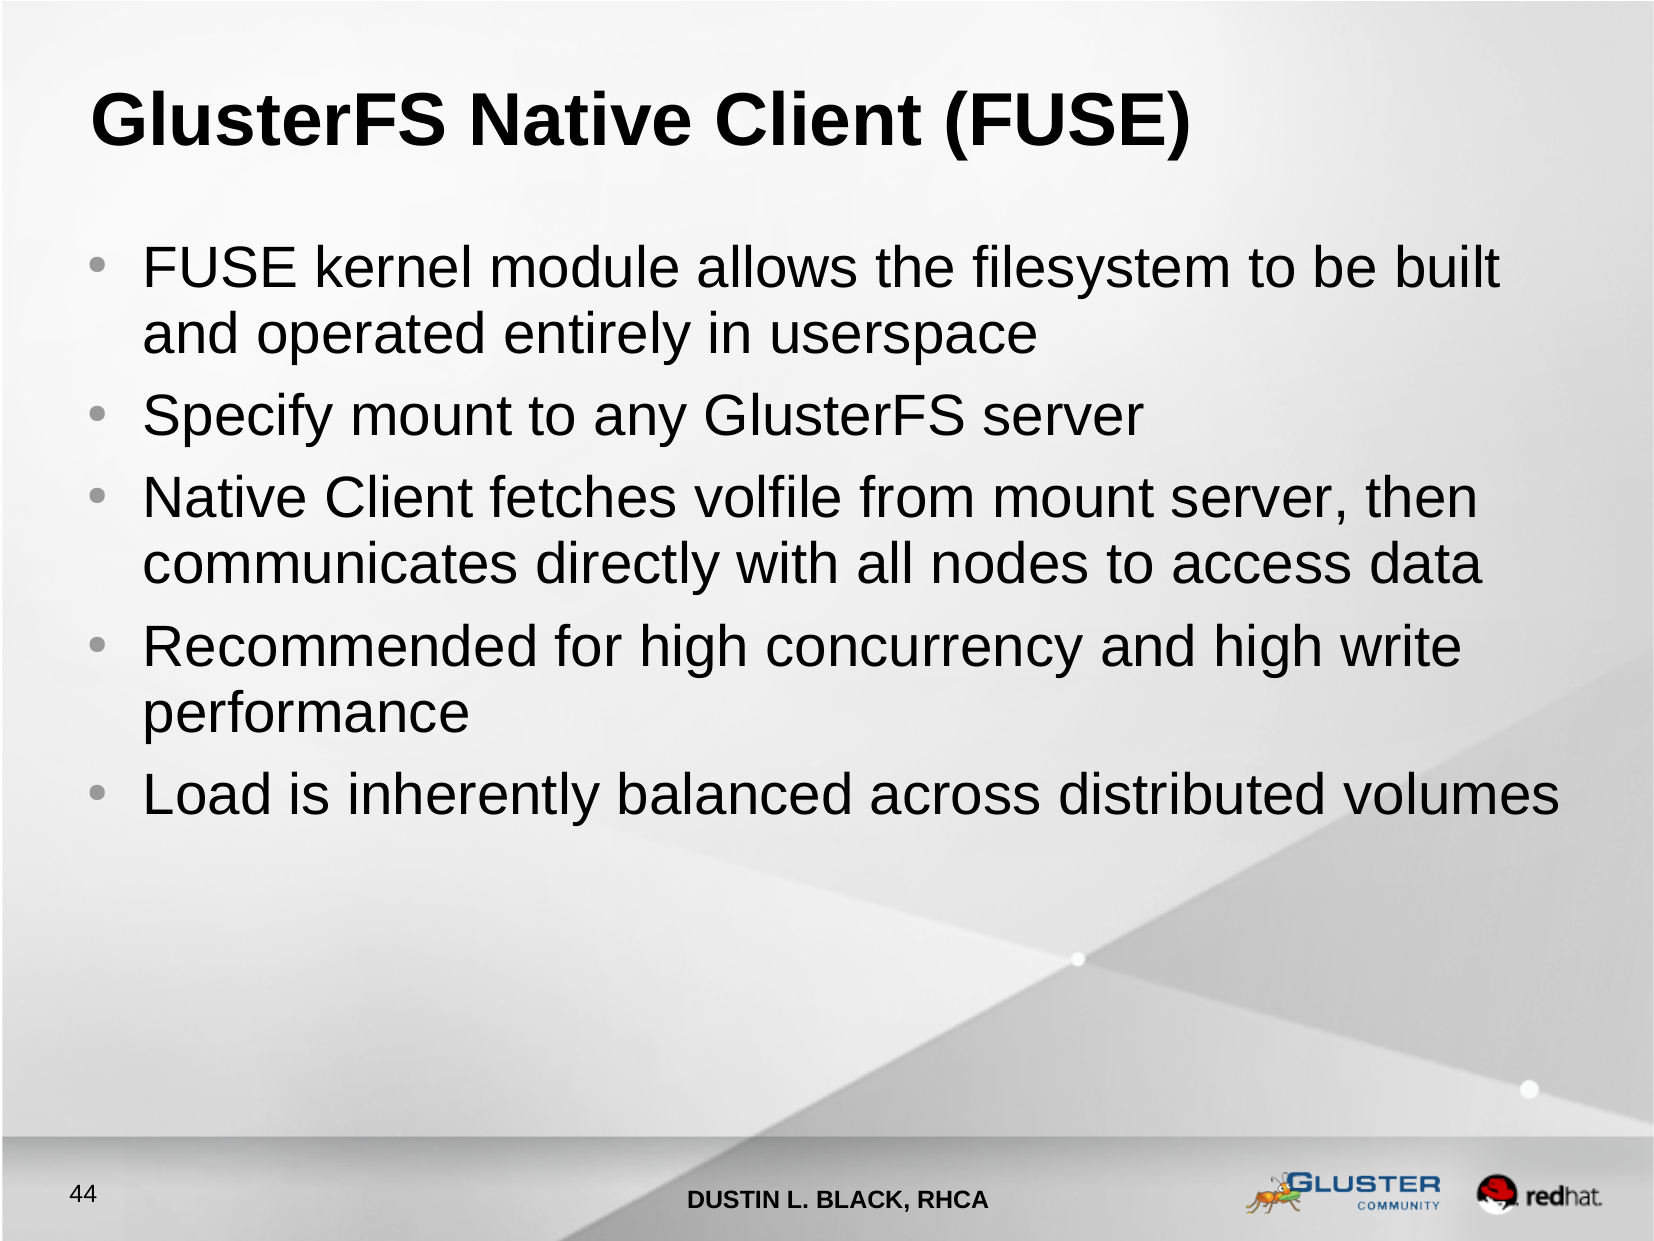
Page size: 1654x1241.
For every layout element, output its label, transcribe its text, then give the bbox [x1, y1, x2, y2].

picture [2, 1, 1654, 1241]
title GlusterFS Native Client (FUSE) [90, 15, 1579, 223]
list FUSE kernel module allows the filesystem to be built and operated entirely in userspace Specify mount to any GlusterFS server Native Client fetches volfile from mount server, then communicates directly with all nodes to access data Recommended for high concurrency and high write performance Load is inherently balanced across distributed volumes [86, 232, 1576, 1111]
